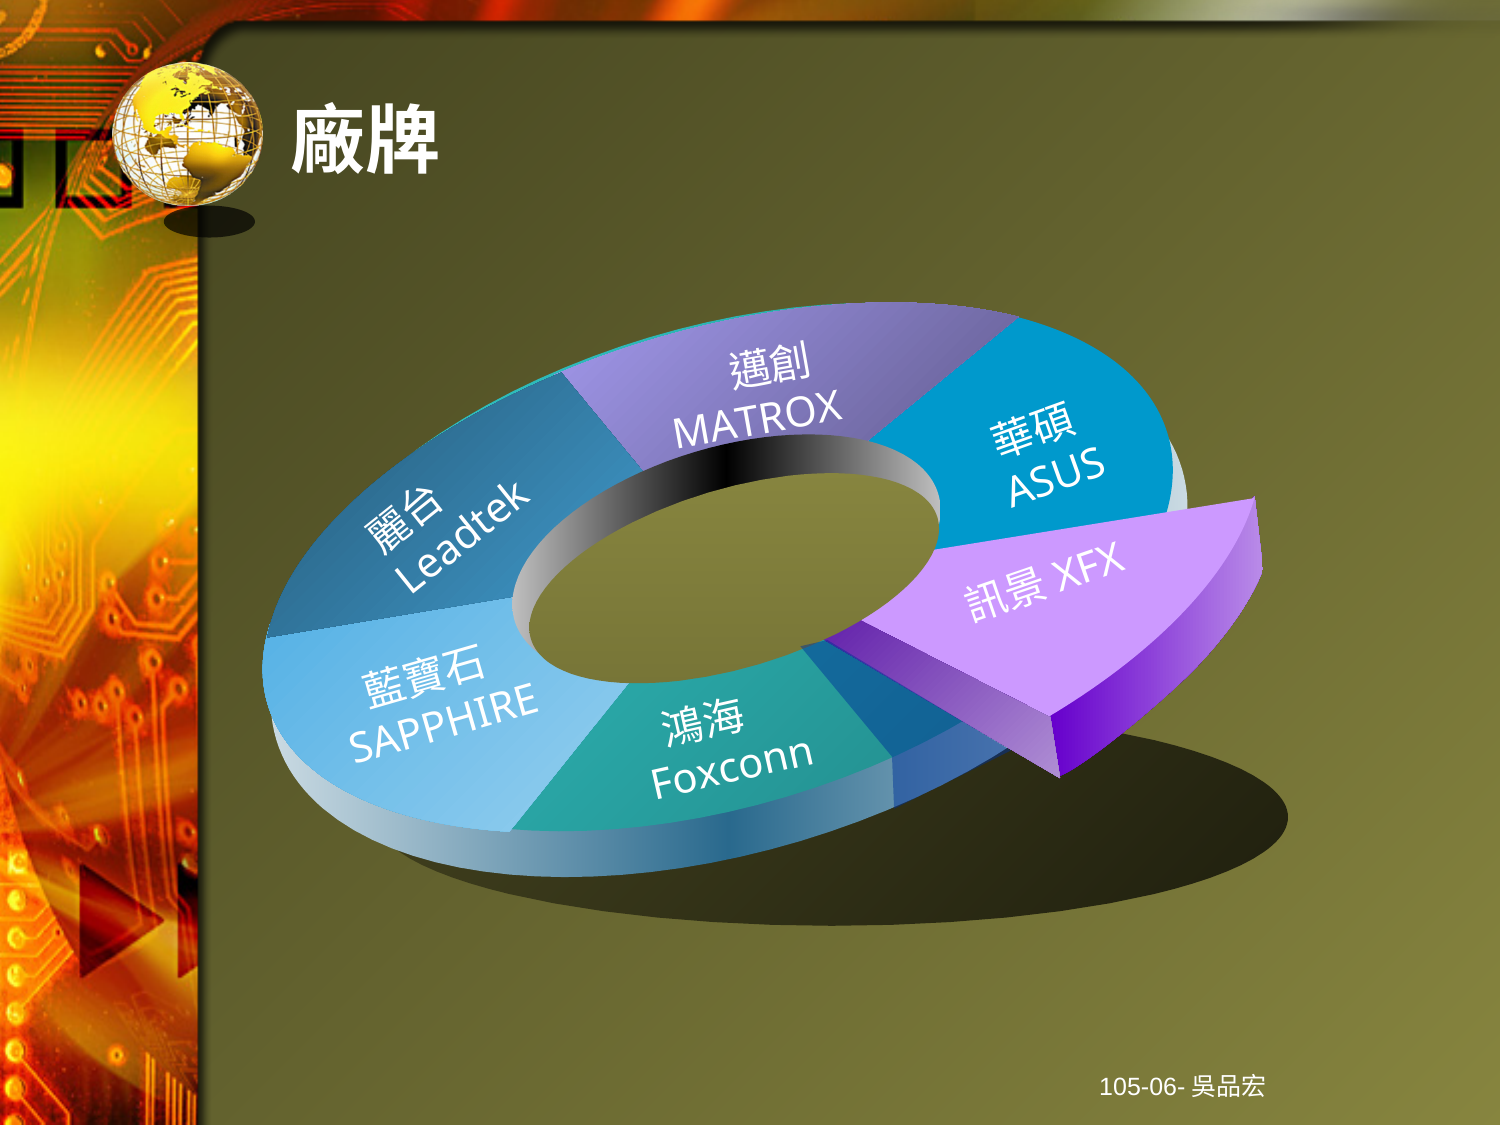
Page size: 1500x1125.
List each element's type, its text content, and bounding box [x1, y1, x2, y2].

title 廠牌 [275, 84, 1450, 191]
text_box [262, 302, 1288, 926]
text_box 鴻海 Foxconn [557, 662, 868, 833]
picture [0, 0, 1500, 1125]
text_box 105-06-吳品宏 [906, 1062, 1282, 1103]
text_box 藍寶石SAPPHIRE [296, 610, 577, 790]
text_box [308, 399, 496, 550]
text_box 華碩ASUS [926, 361, 1165, 542]
text_box 邁創MATROX [614, 313, 890, 473]
text_box 麗台 Leadtek [301, 395, 575, 648]
text_box 訊景XFX [938, 516, 1149, 644]
